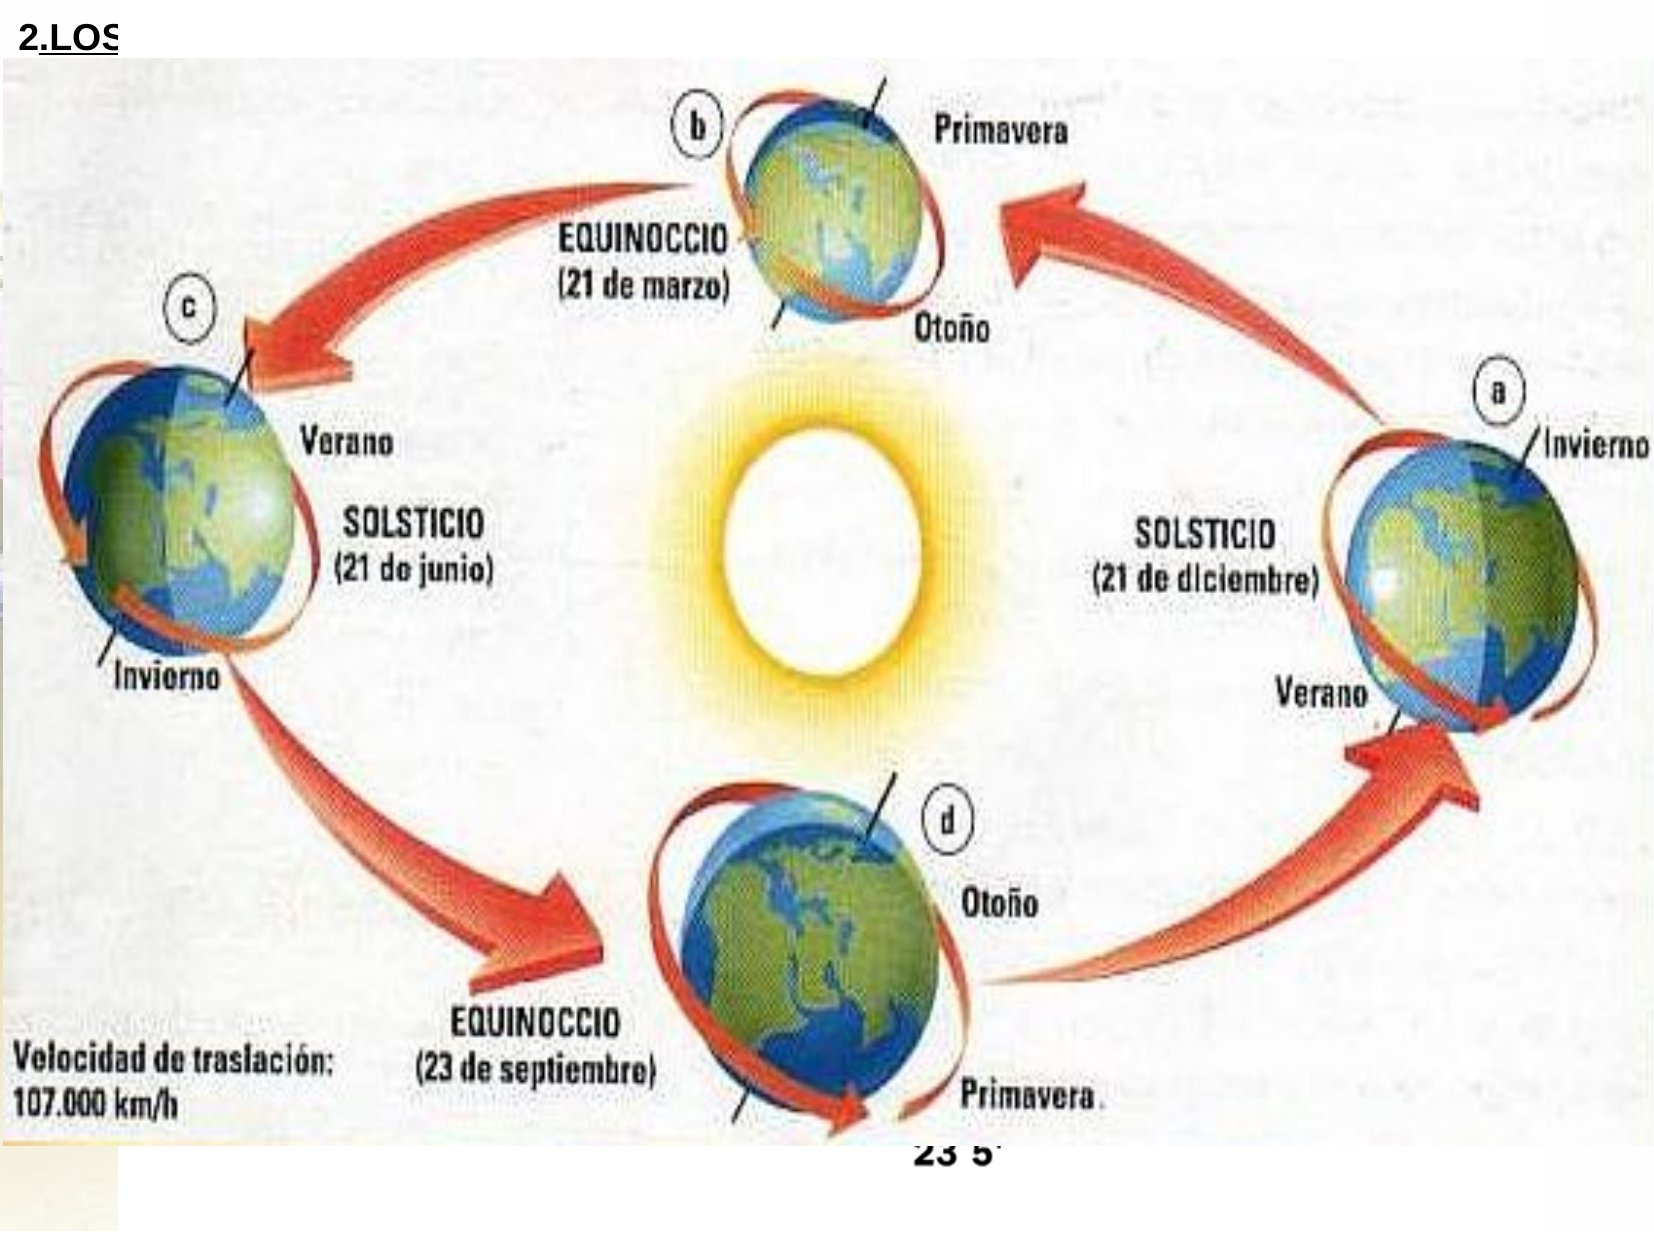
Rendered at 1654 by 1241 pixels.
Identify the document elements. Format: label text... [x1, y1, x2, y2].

text_box 2.LOS MOVIMIENTOS DE LA TIERRA. [3, 9, 118, 58]
picture [0, 0, 1654, 1241]
